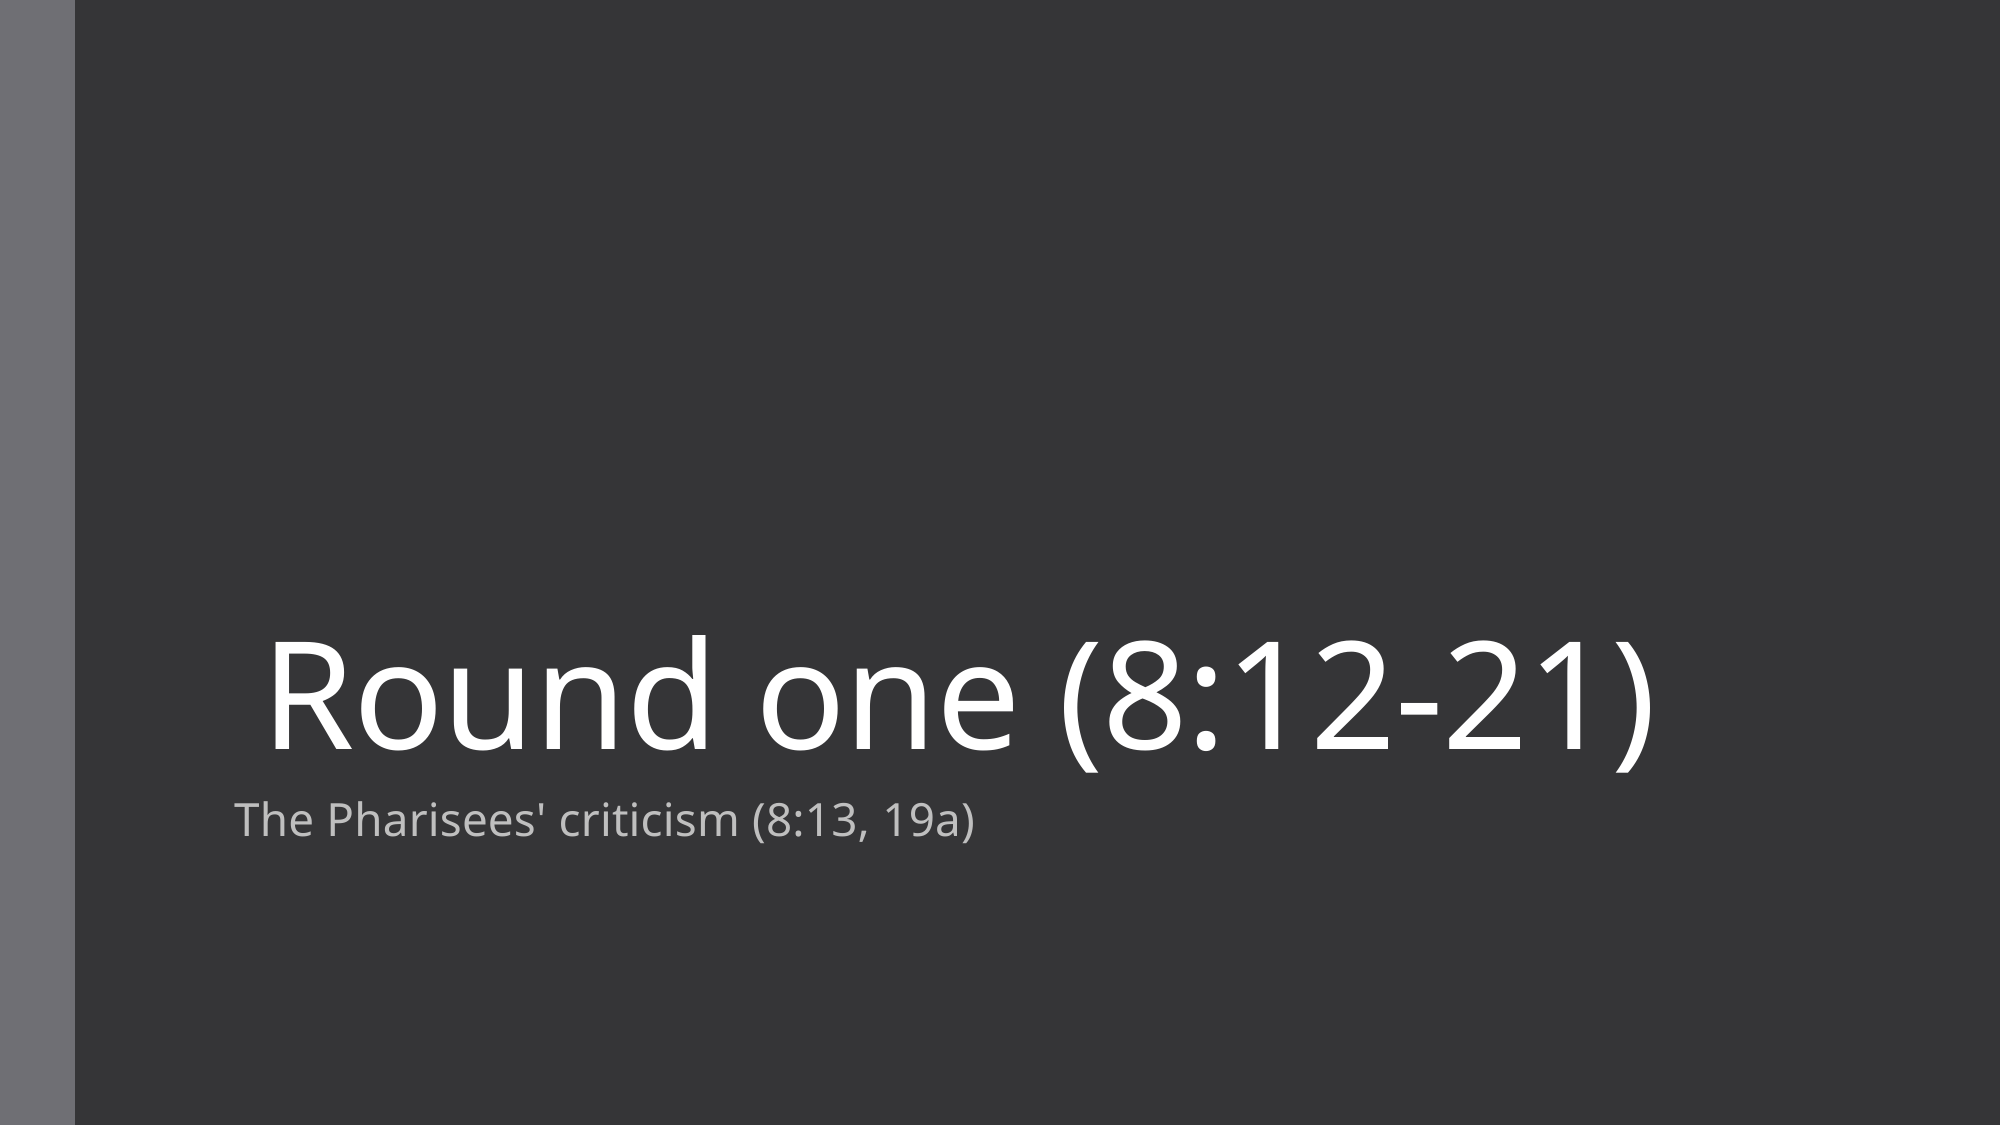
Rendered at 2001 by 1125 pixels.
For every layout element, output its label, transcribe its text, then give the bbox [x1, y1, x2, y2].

subtitle The Pharisees' criticism (8:13, 19a) [206, 787, 1752, 1066]
title Round one (8:12-21) [206, 124, 1752, 787]
